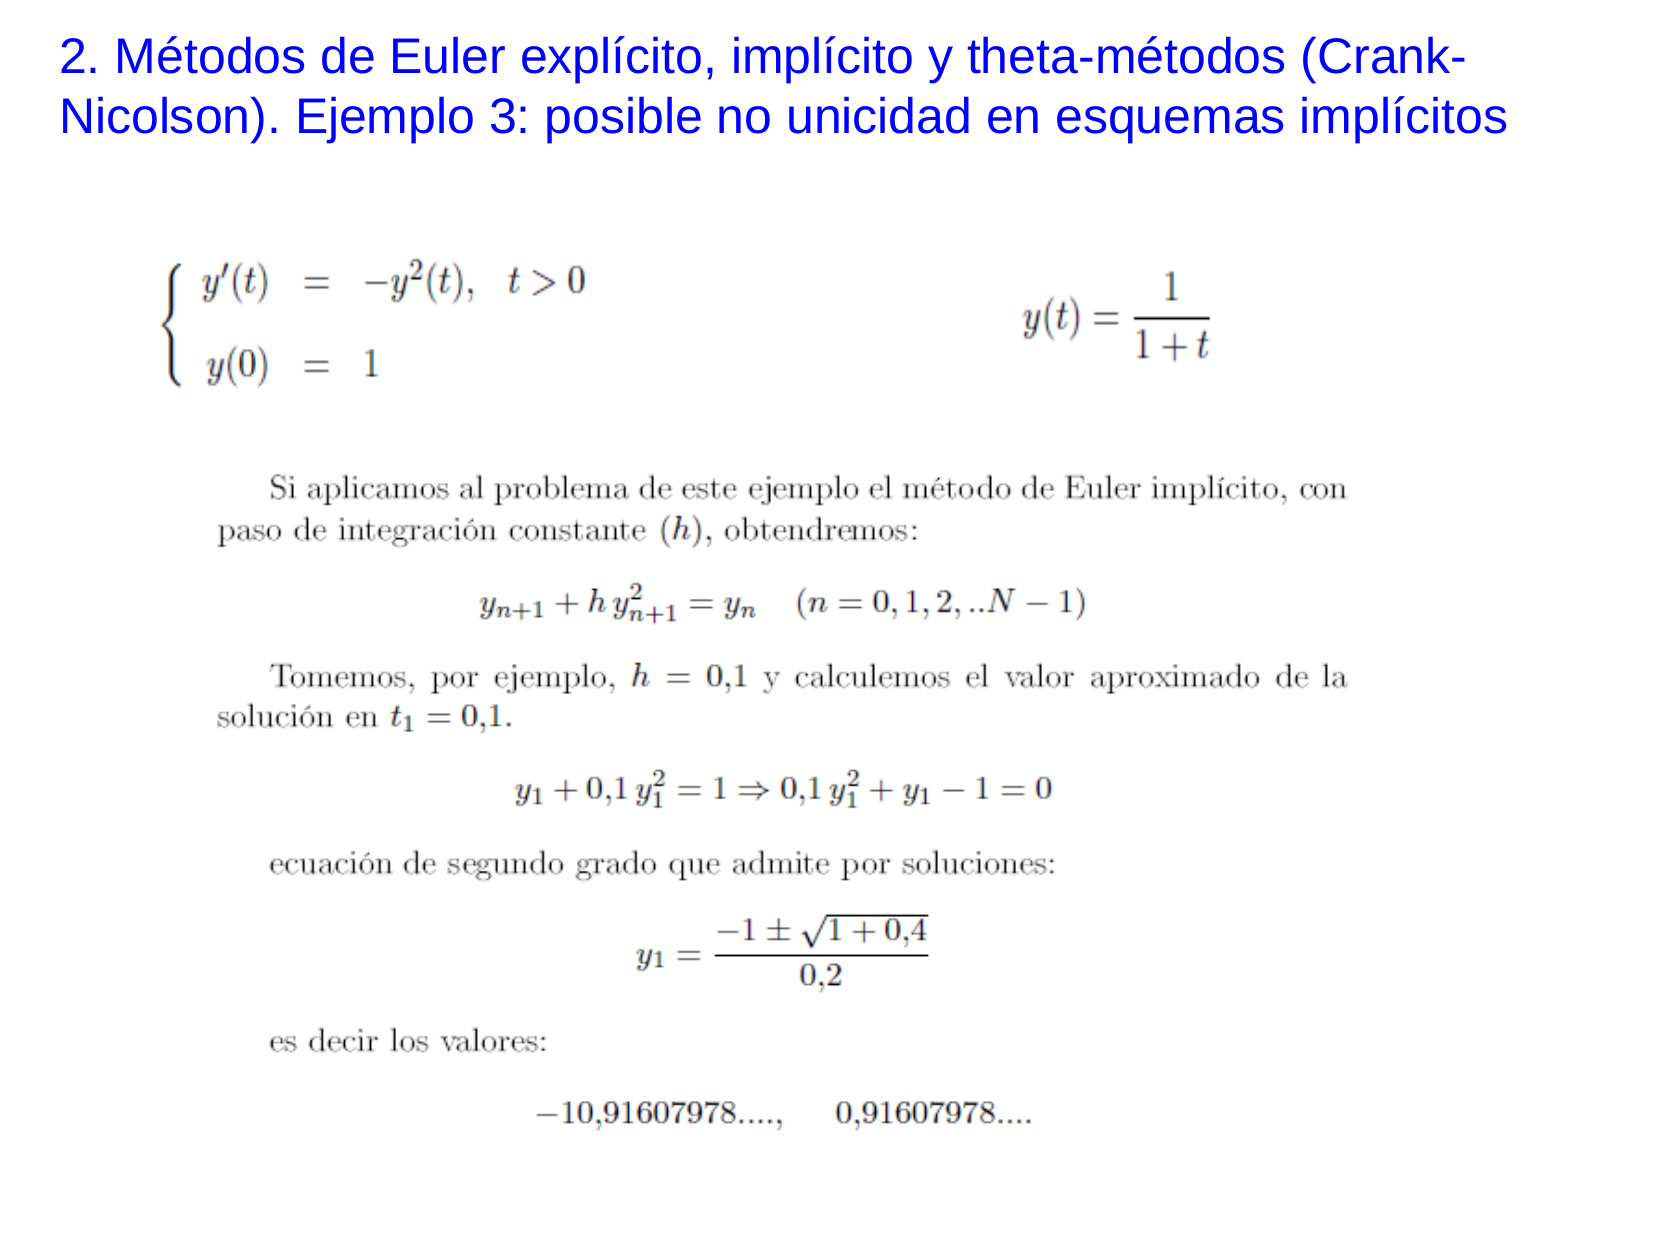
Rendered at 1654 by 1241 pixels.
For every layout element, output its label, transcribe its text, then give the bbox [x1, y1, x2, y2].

picture [965, 253, 1300, 390]
picture [118, 244, 662, 402]
picture [177, 462, 1441, 1158]
list 2. Métodos de Euler explícito, implícito y theta-métodos (Crank-Nicolson). Ejemplo 3: posible no unicidad en esquemas implícitos [59, 23, 1548, 170]
